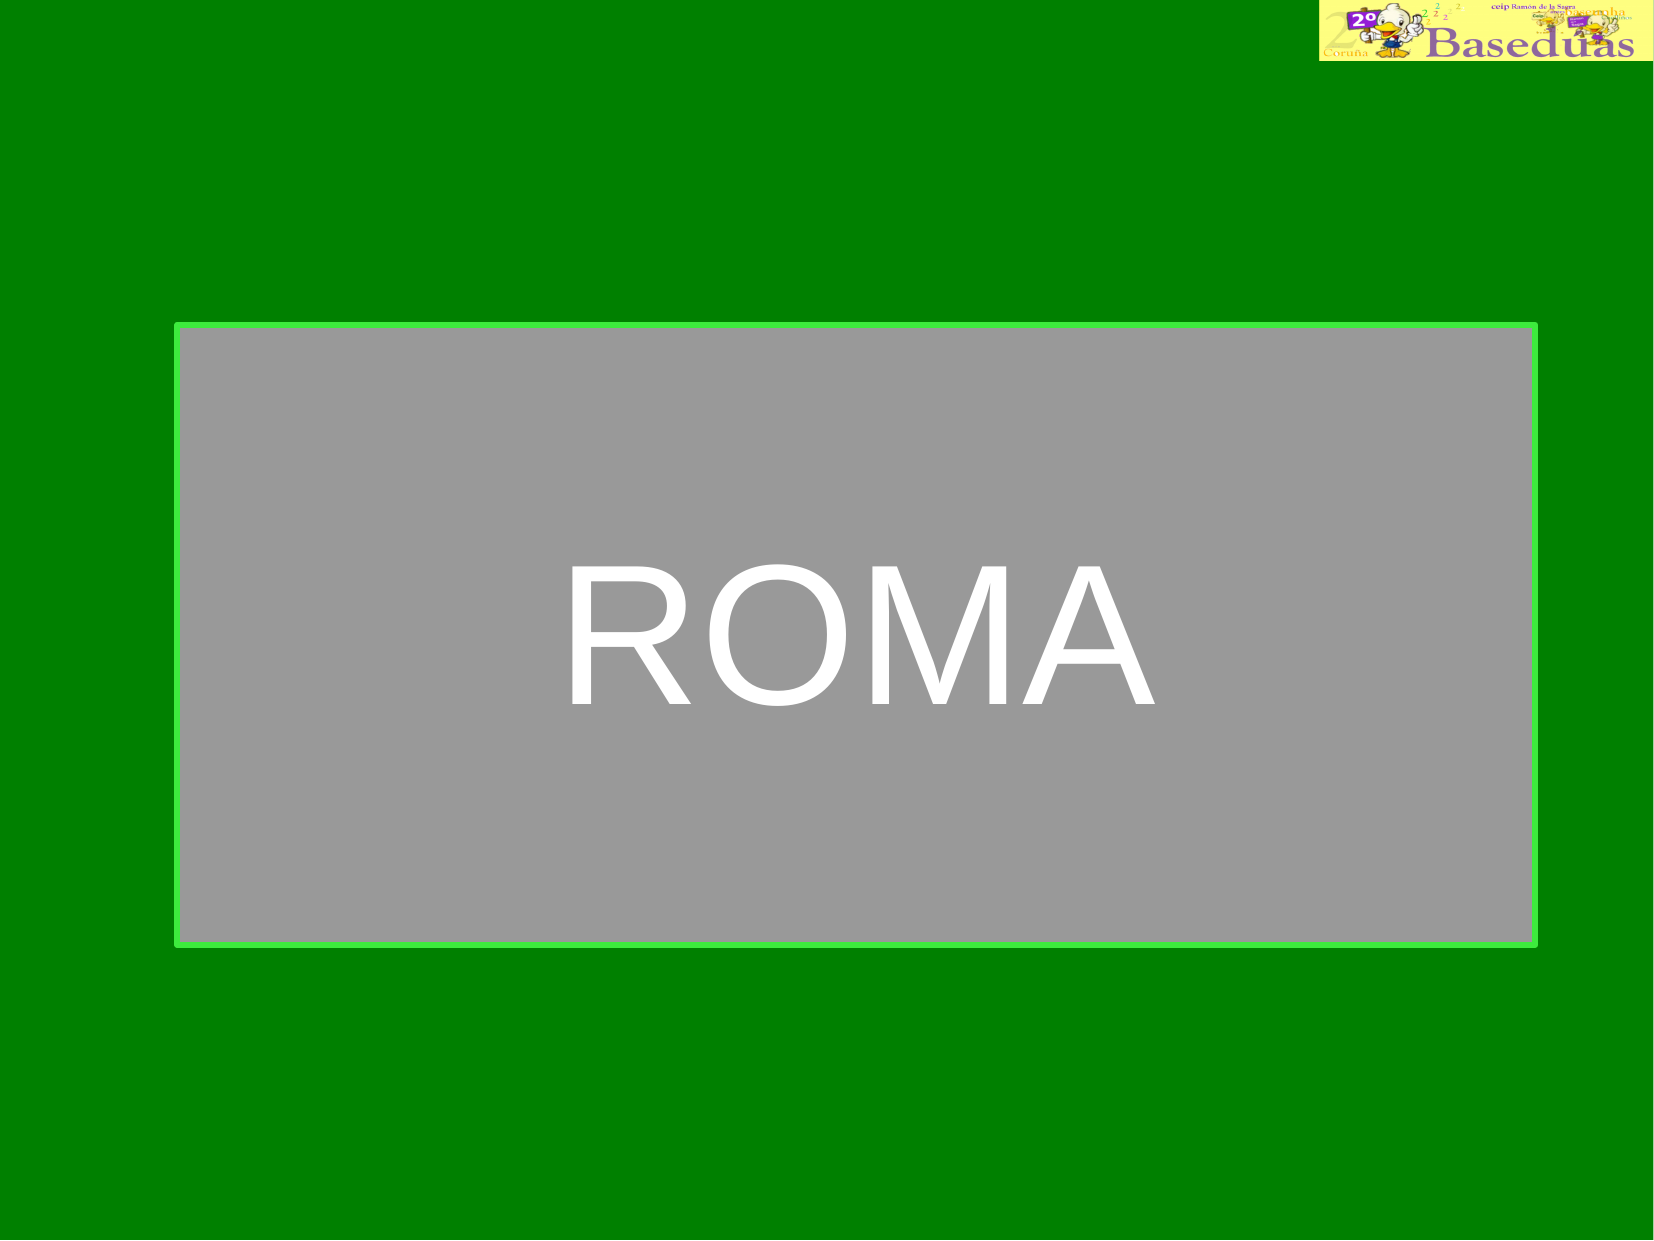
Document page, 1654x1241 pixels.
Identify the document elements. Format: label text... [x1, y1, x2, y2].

picture [1319, 0, 1654, 61]
text_box ROMA [177, 324, 1536, 945]
